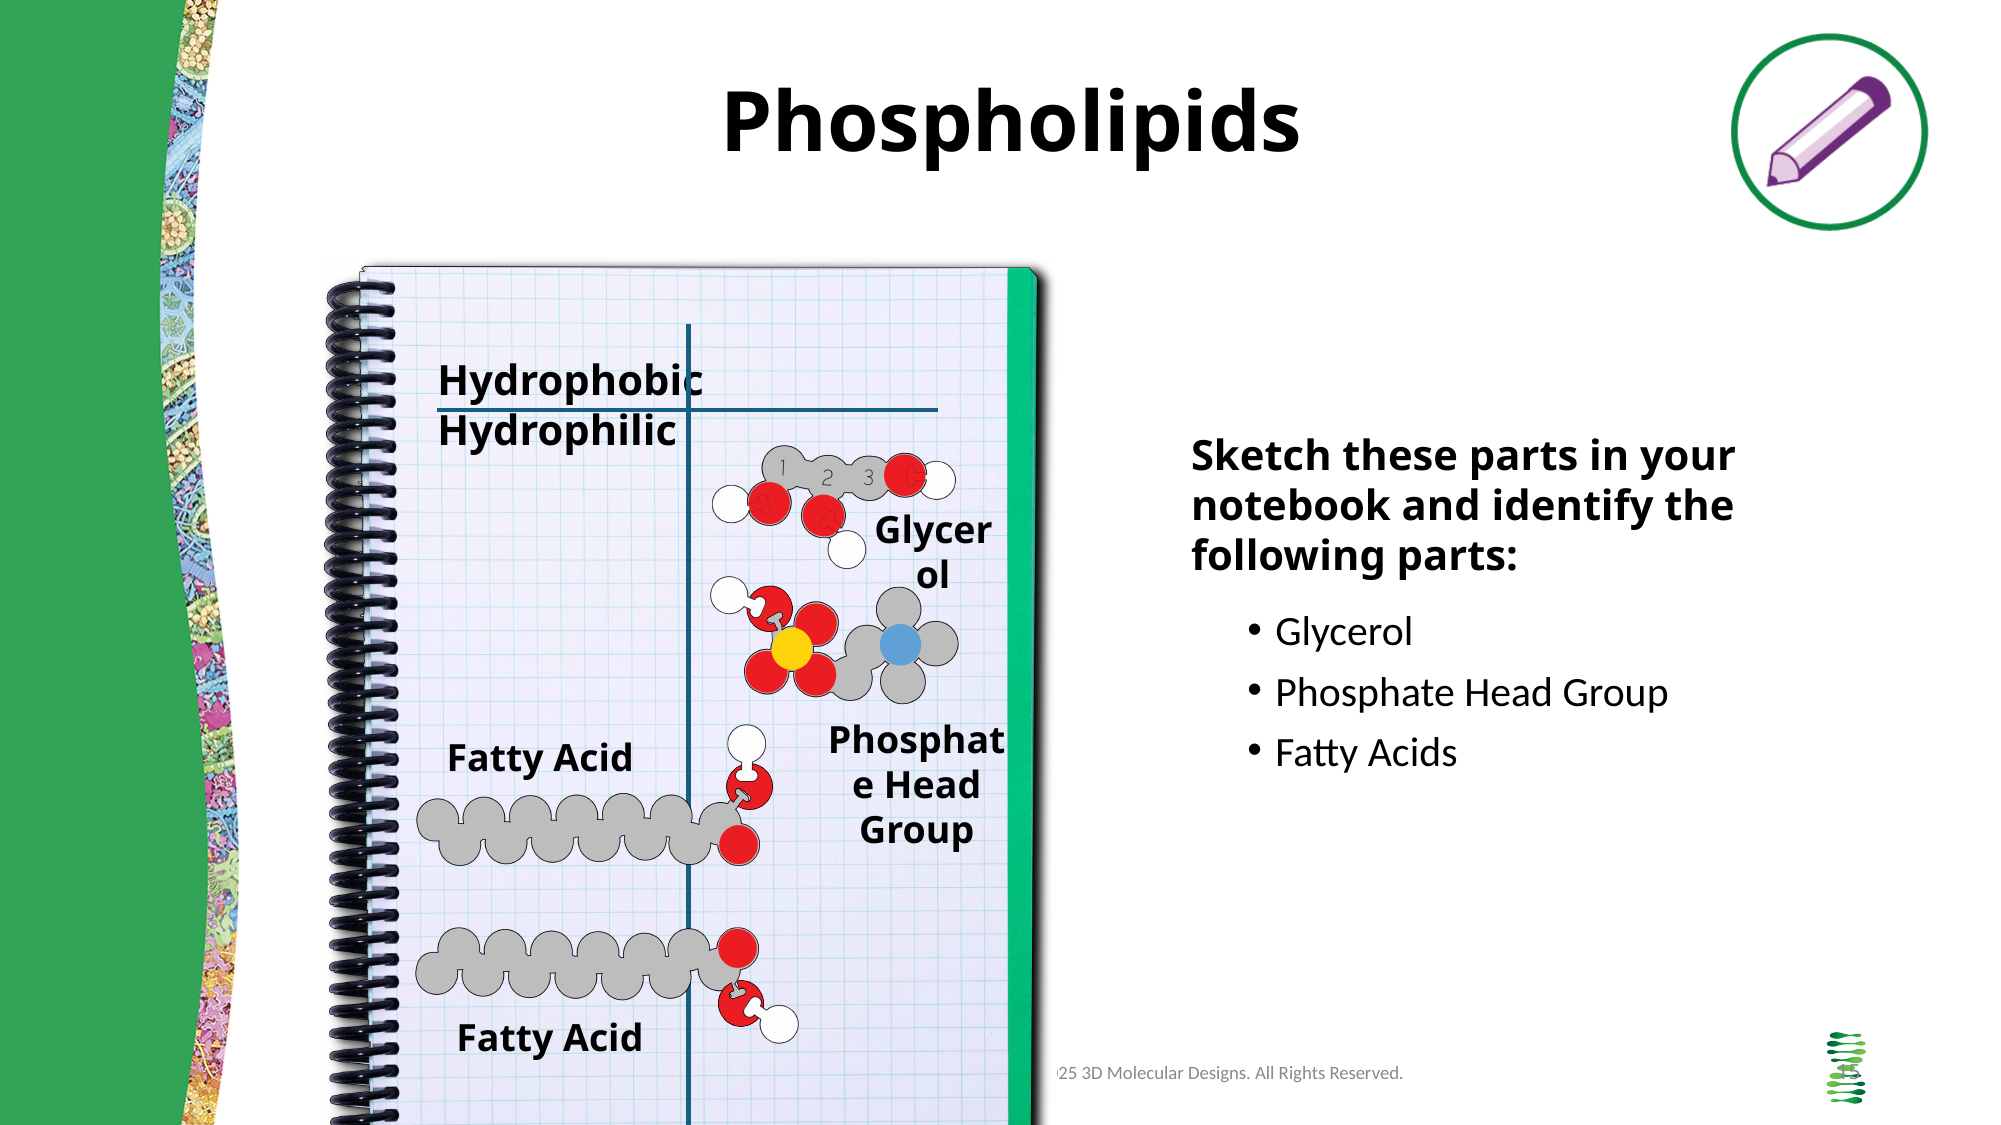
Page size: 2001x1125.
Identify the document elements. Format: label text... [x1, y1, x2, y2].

text_box Fatty Acid [427, 1006, 674, 1068]
text_box Hydrophobic Hydrophilic [691, 346, 969, 412]
text_box Phospholipids [260, 71, 1763, 197]
text_box Glycerol [865, 498, 1018, 560]
slide_number 15 [1821, 1042, 1929, 1103]
text_box Hydrophobic Hydrophilic [422, 346, 686, 412]
text_box Sketch these parts in your notebook and identify the following parts: Glycerol Phosphate Head Group Fatty Acids [1175, 421, 1888, 896]
text_box Fatty Acid [417, 726, 664, 788]
picture [320, 256, 1057, 1125]
text_box Phosphate Head Group [802, 708, 1031, 860]
